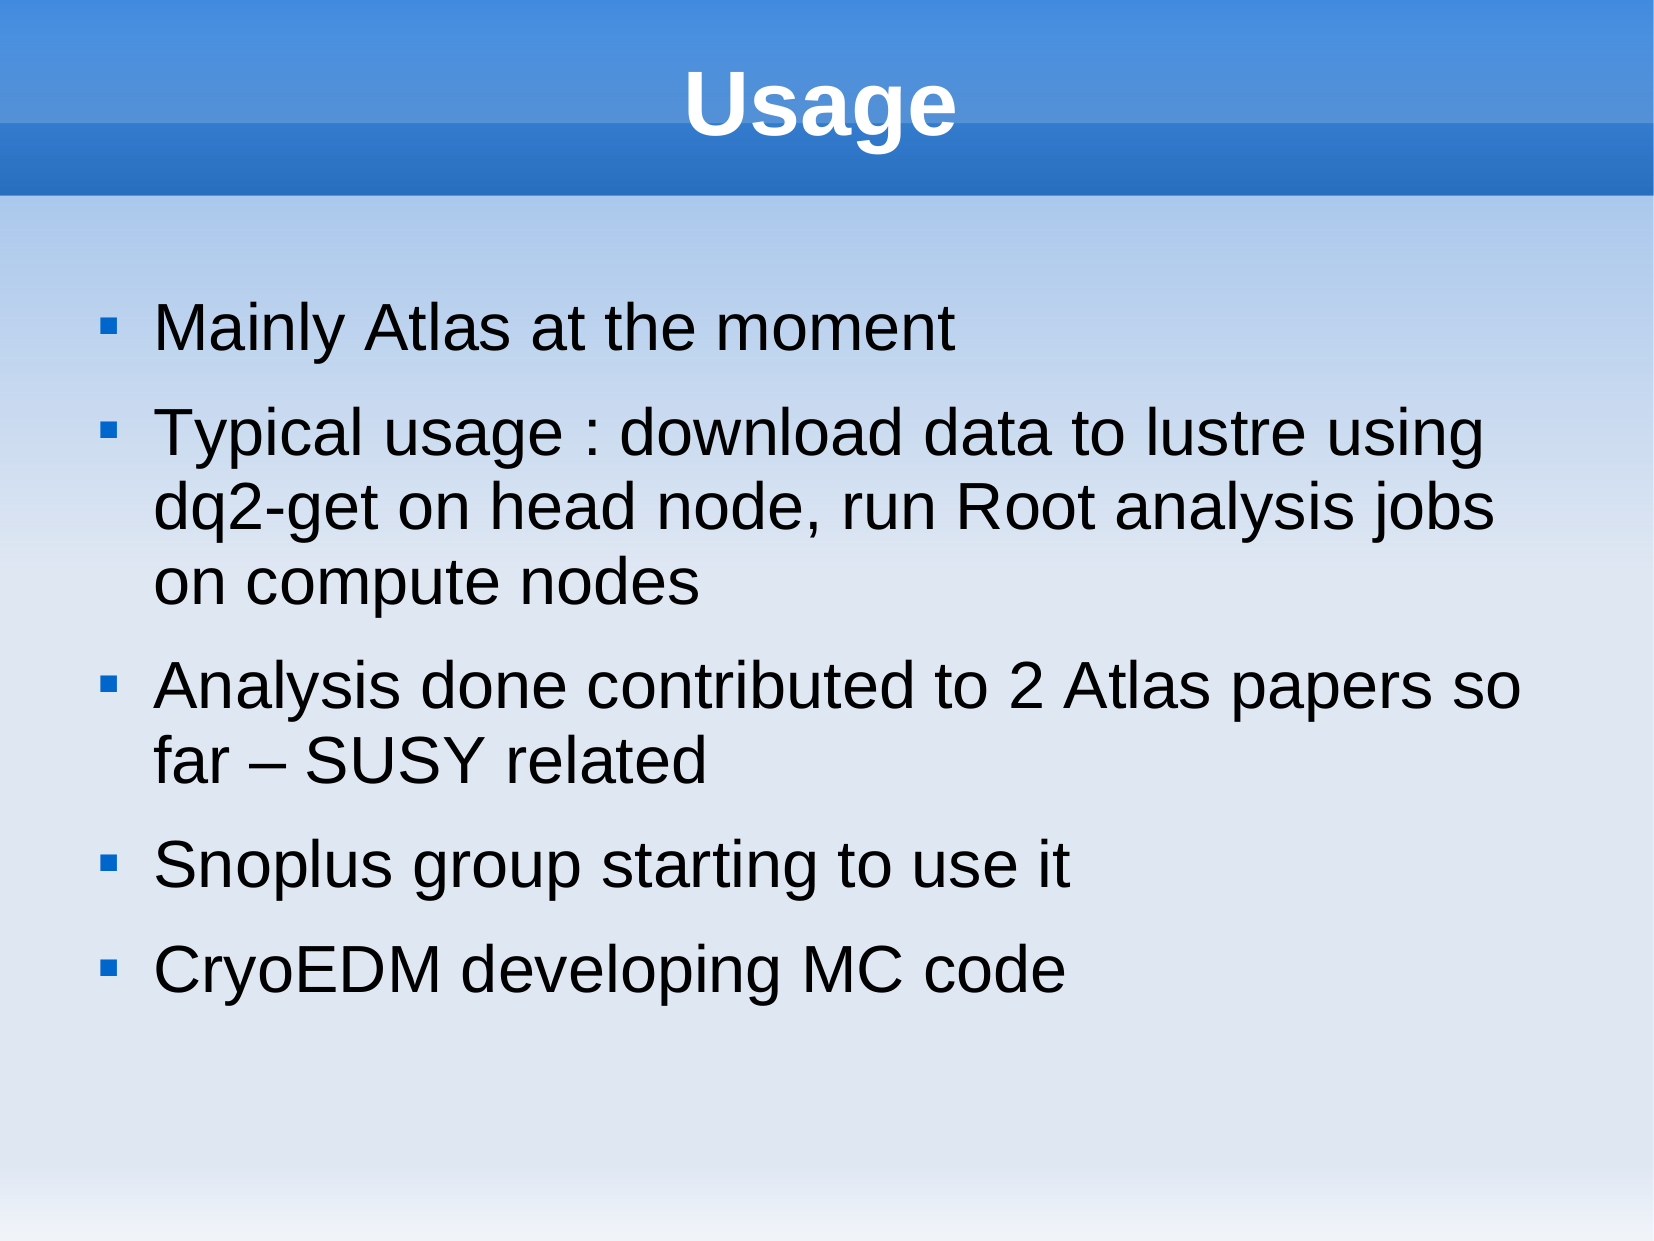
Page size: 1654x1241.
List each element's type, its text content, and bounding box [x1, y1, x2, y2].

list Mainly Atlas at the moment Typical usage : download data to lustre using dq2-get on head node, run Root analysis jobs on compute nodes Analysis done contributed to 2 Atlas papers so far – SUSY related Snoplus group starting to use it CryoEDM developing MC code [82, 290, 1571, 1109]
picture [0, 0, 1654, 1241]
title Usage [76, 0, 1565, 208]
